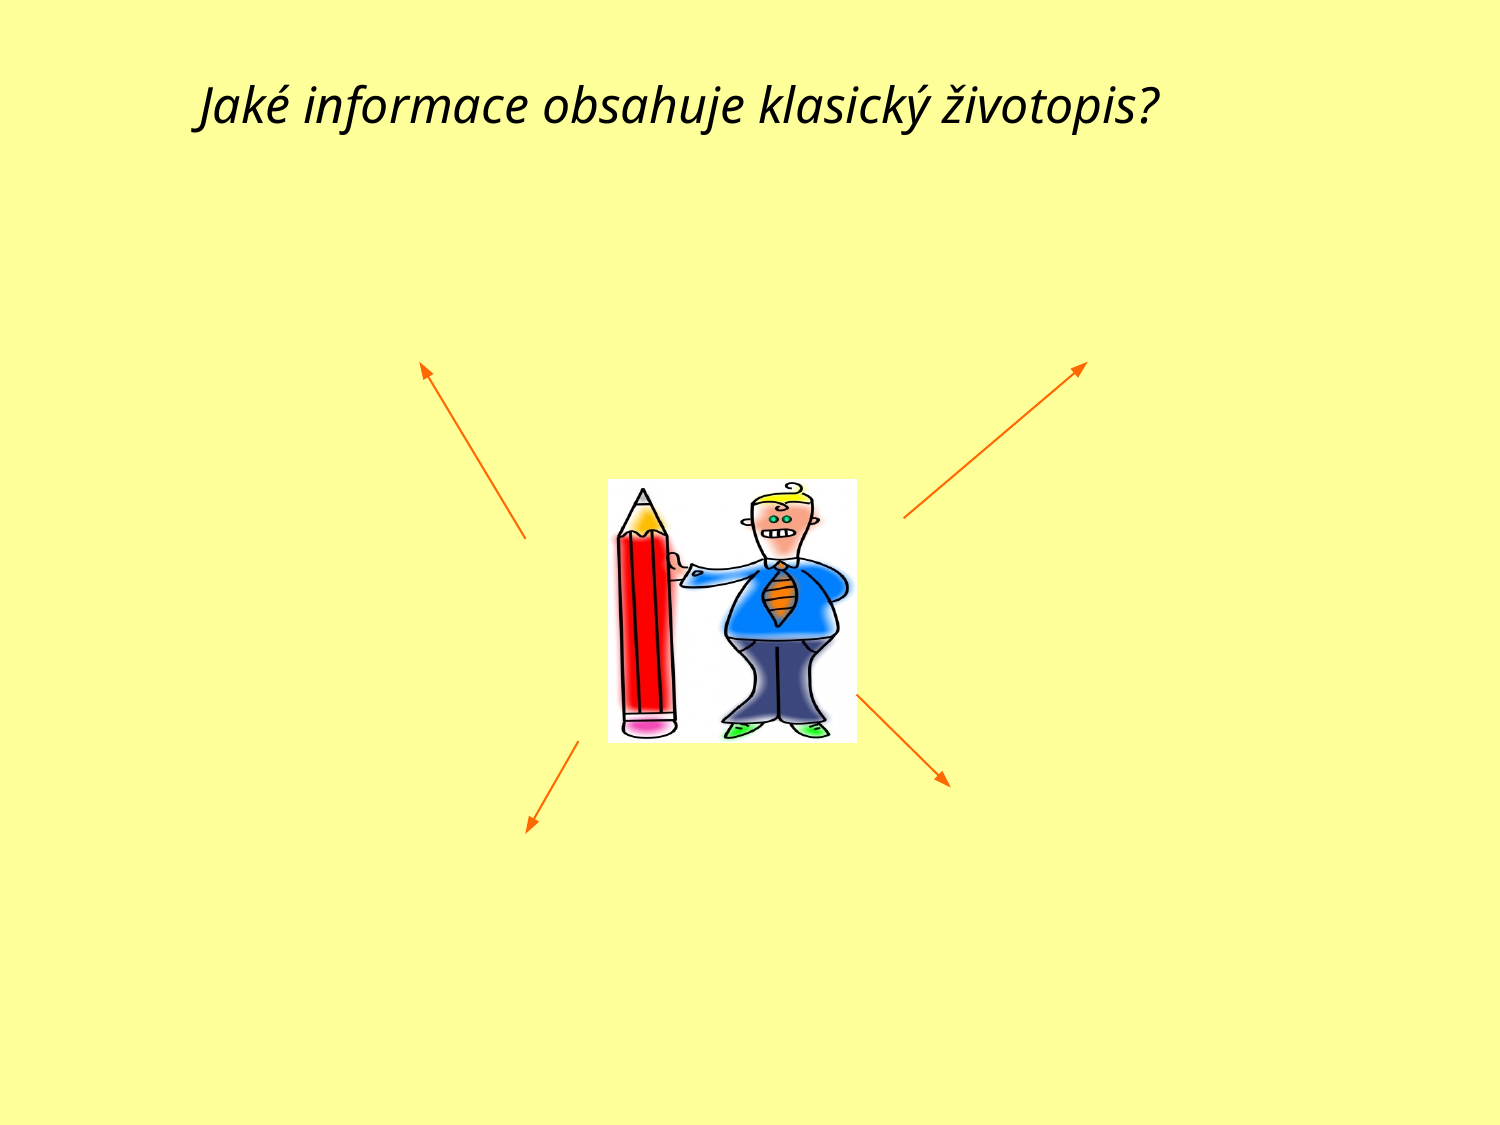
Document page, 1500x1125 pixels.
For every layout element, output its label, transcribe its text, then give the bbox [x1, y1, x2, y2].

picture [608, 479, 857, 743]
text_box Jaké informace obsahuje klasický životopis? [171, 66, 1175, 141]
